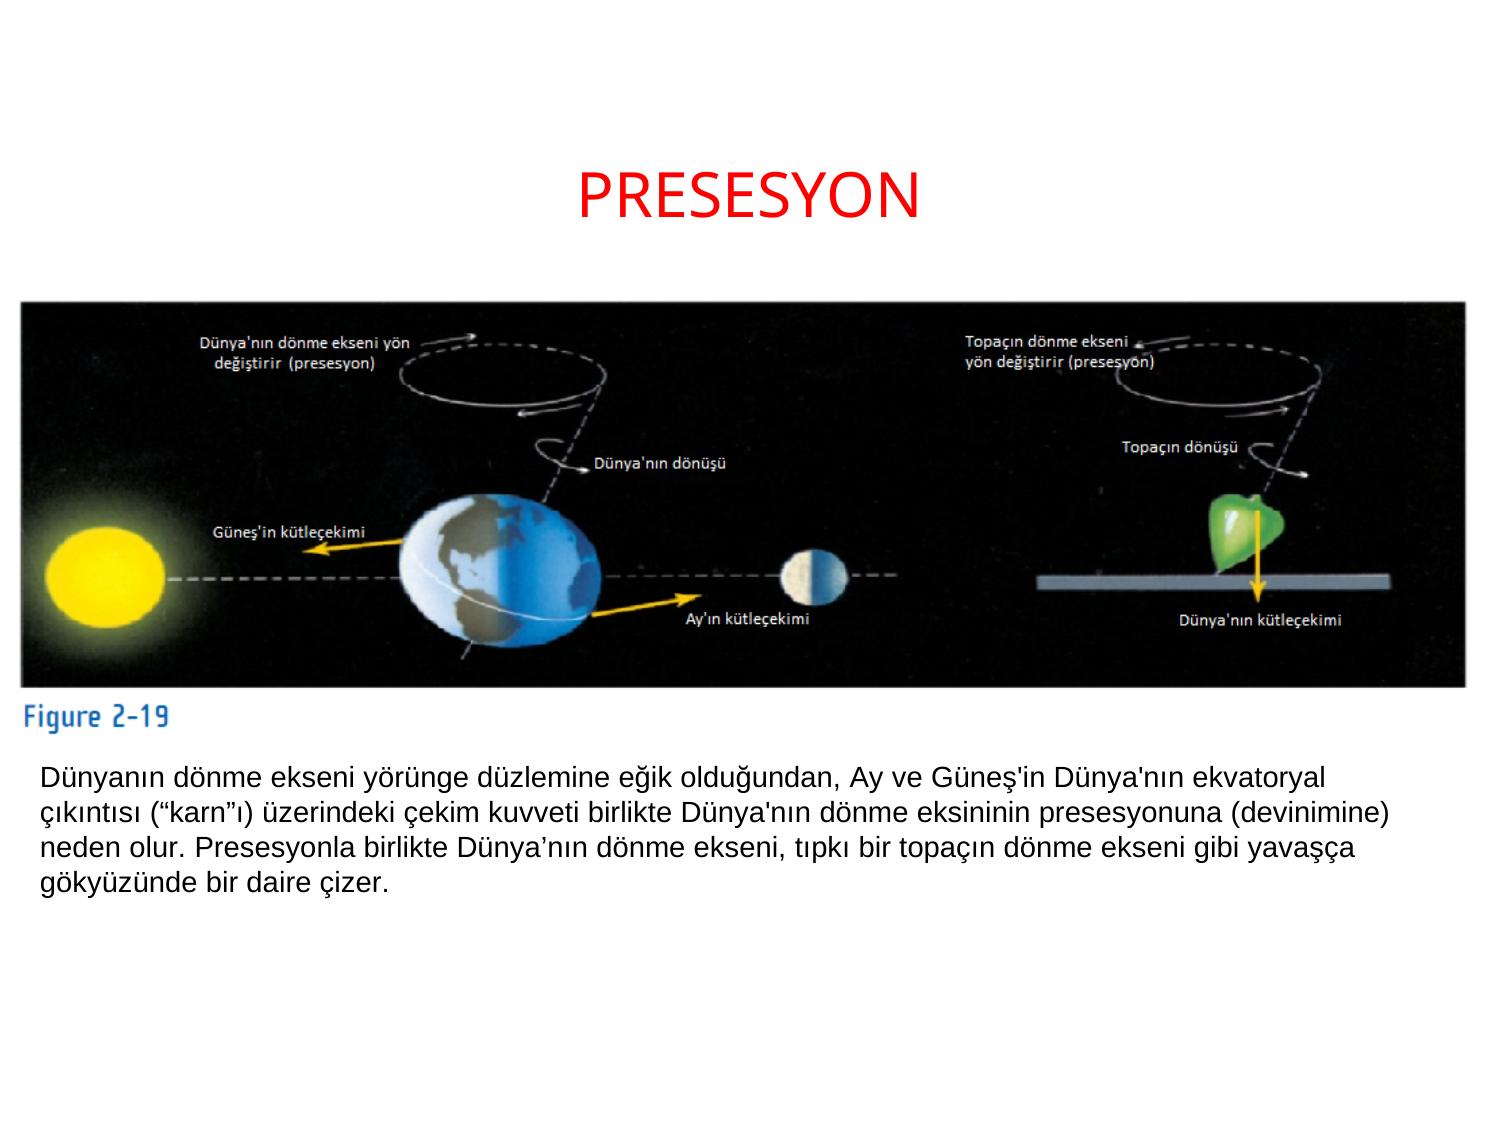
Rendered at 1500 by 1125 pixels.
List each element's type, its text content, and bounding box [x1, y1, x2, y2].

picture [5, 278, 1487, 738]
title PRESESYON [75, 98, 1426, 278]
text_box Dünyanın dönme ekseni yörünge düzlemine eğik olduğundan, Ay ve Güneş'in Dünya'nın ekvatoryal çıkıntısı (“karn”ı) üzerindeki çekim kuvveti birlikte Dünya'nın dönme eksininin presesyonuna (devinimine) neden olur. Presesyonla birlikte Dünya’nın dönme ekseni, tıpkı bir topaçın dönme ekseni gibi yavaşça gökyüzünde bir daire çizer. [25, 750, 1453, 906]
